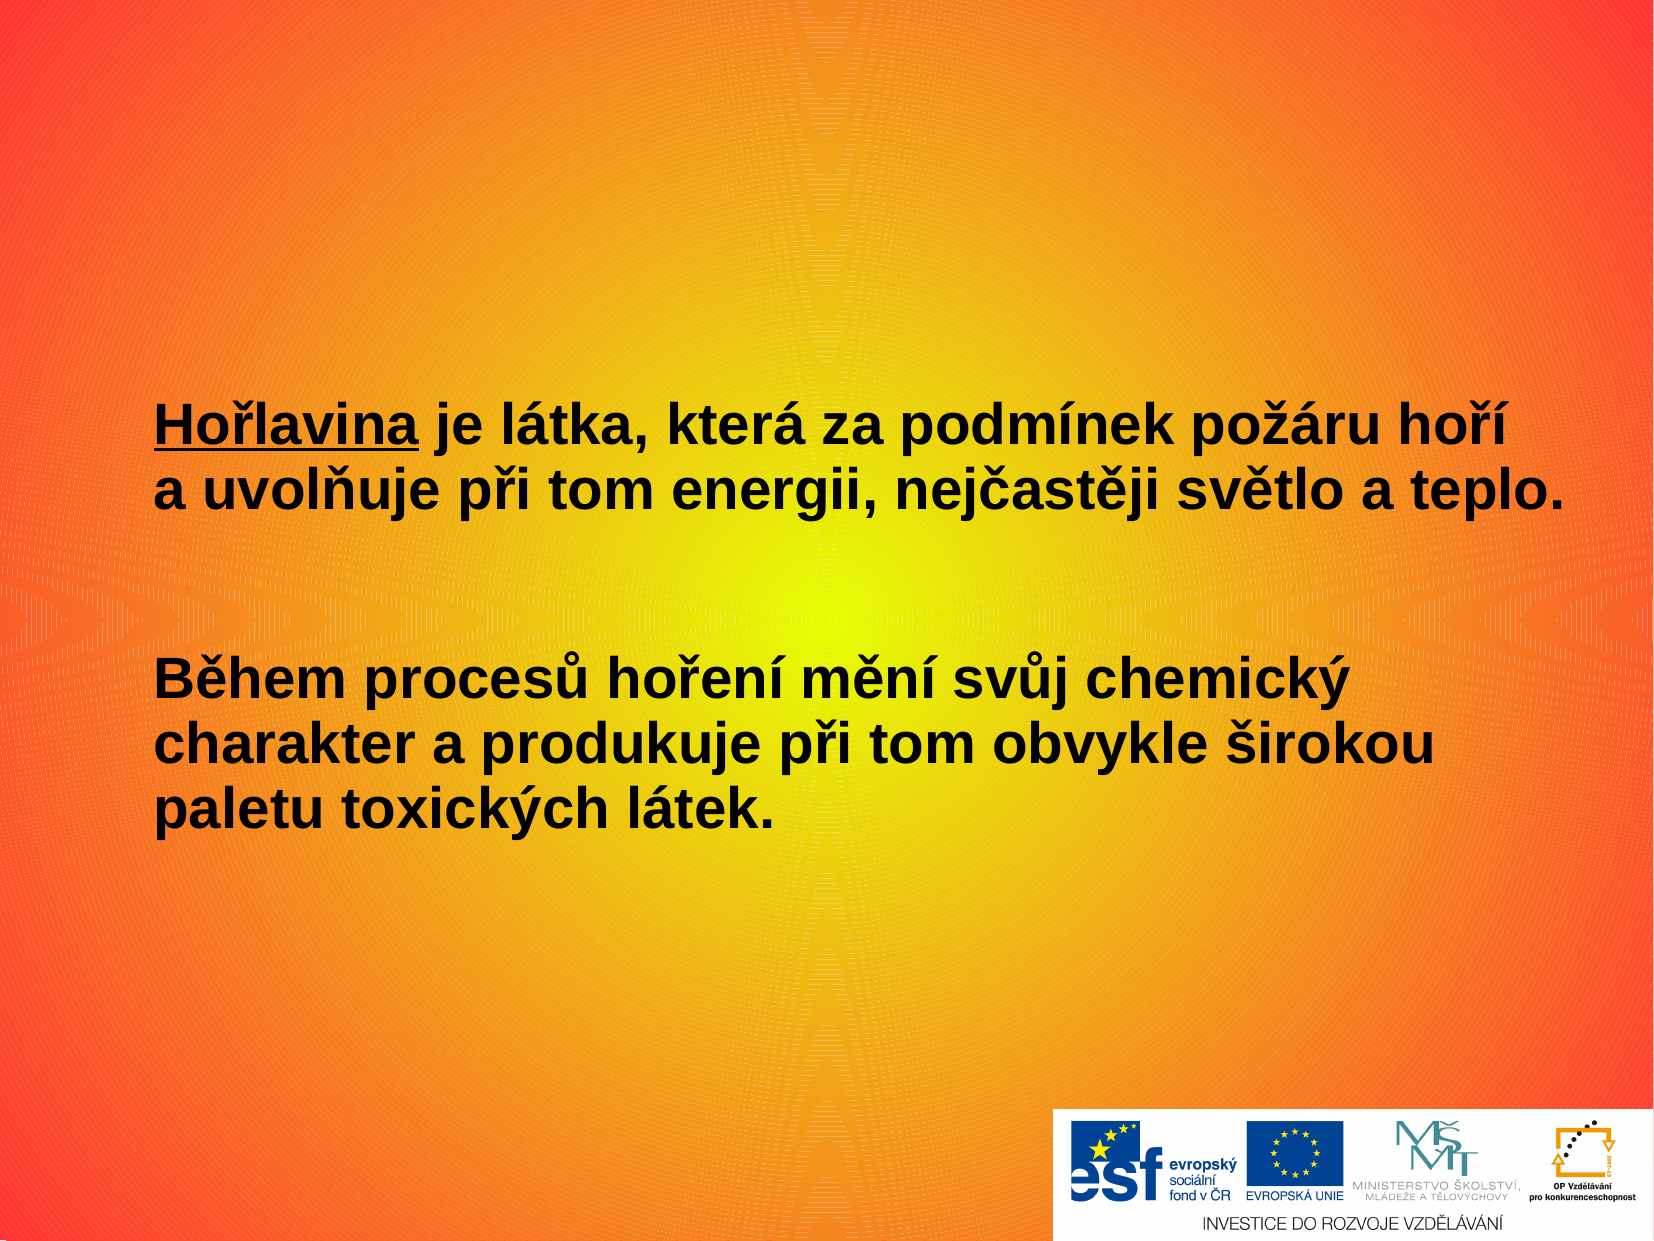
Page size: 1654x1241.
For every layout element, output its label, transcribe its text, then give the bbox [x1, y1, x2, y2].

list Hořlavina je látka, která za podmínek požáru hoří a uvolňuje při tom energii, nejčastěji světlo a teplo. Během procesů hoření mění svůj chemický charakter a produkuje při tom obvykle širokou paletu toxických látek. [82, 391, 1571, 849]
picture [1053, 1109, 1654, 1241]
